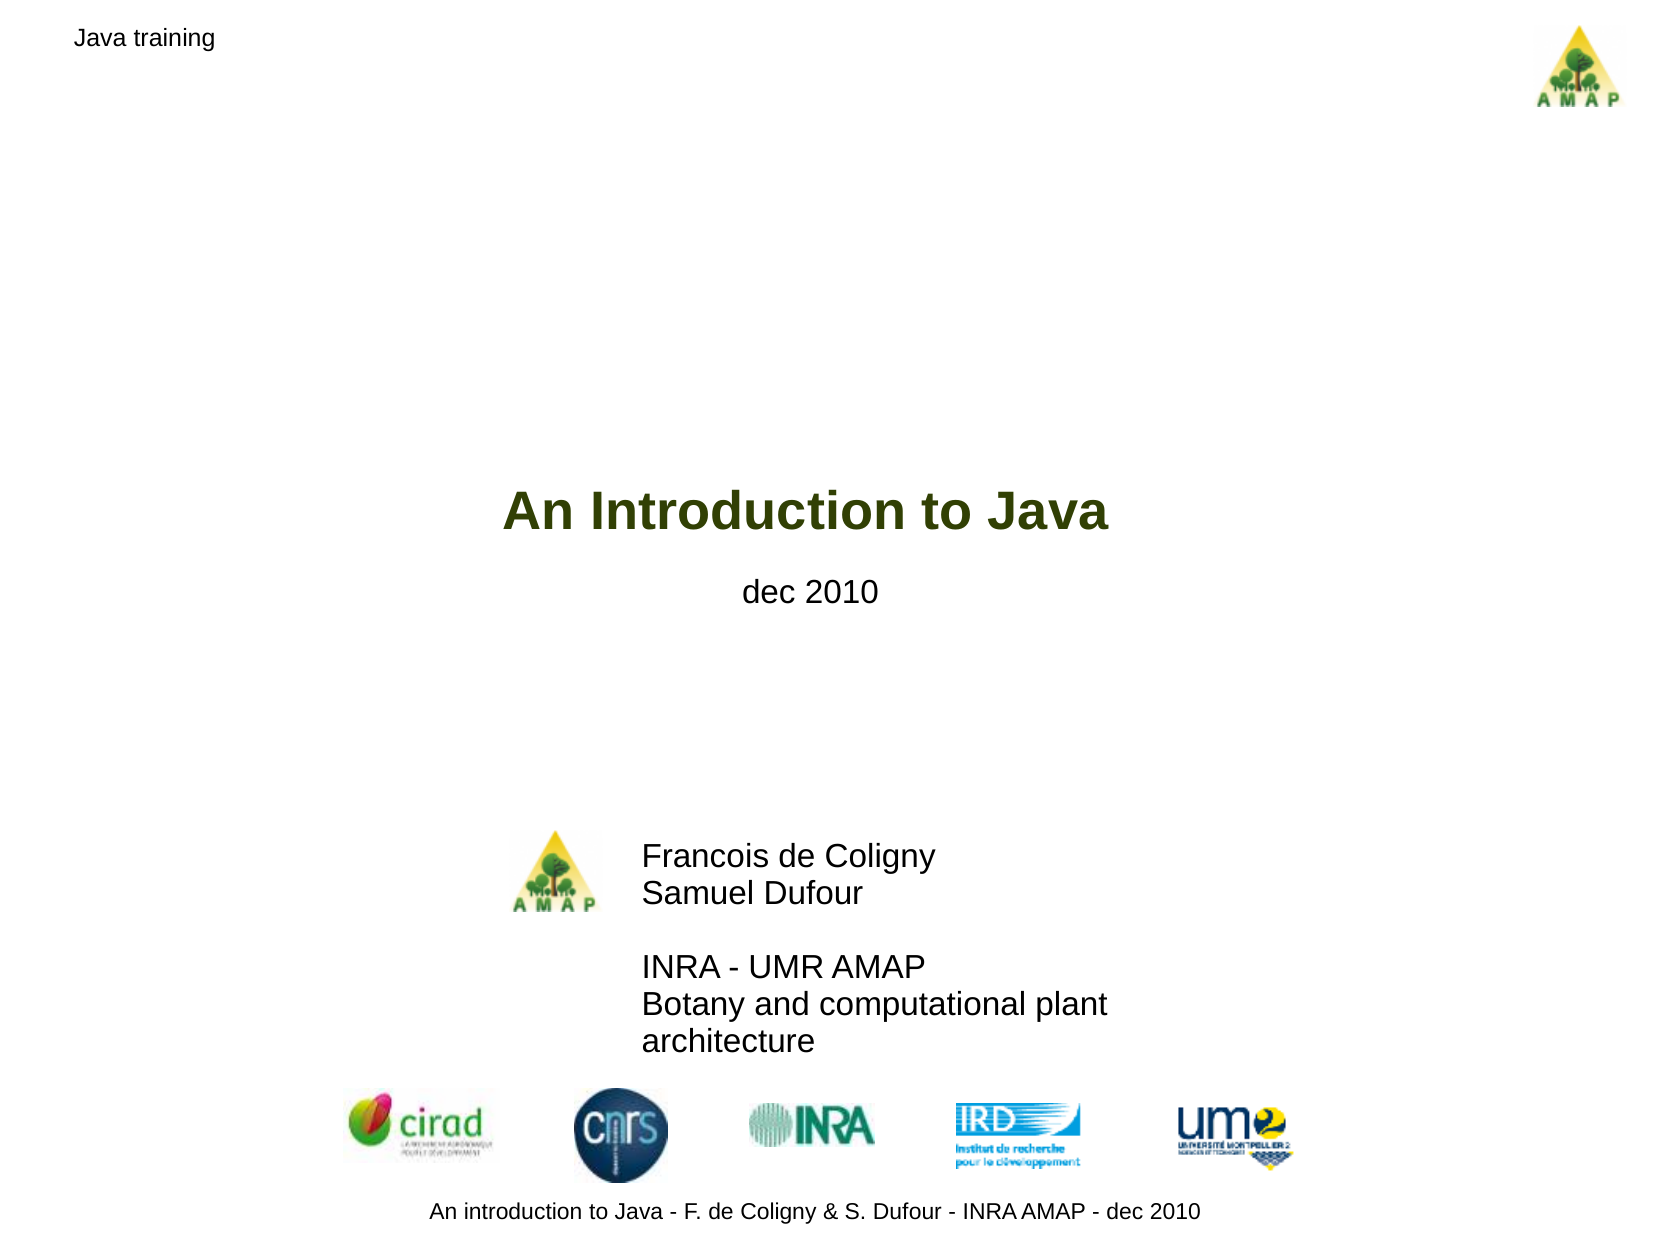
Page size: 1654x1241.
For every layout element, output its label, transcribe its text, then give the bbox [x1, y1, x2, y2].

text_box dec 2010 [671, 565, 941, 618]
picture [1174, 1103, 1300, 1177]
text_box An Introduction to Java [421, 472, 1191, 549]
picture [574, 1088, 668, 1183]
text_box Francois de Coligny Samuel Dufour INRA - UMR AMAP Botany and computational plant architecture [626, 829, 1292, 1067]
picture [1533, 25, 1627, 108]
picture [749, 1103, 875, 1147]
picture [343, 1088, 500, 1163]
text_box Java training [59, 16, 1004, 60]
picture [956, 1103, 1082, 1169]
picture [509, 830, 603, 912]
